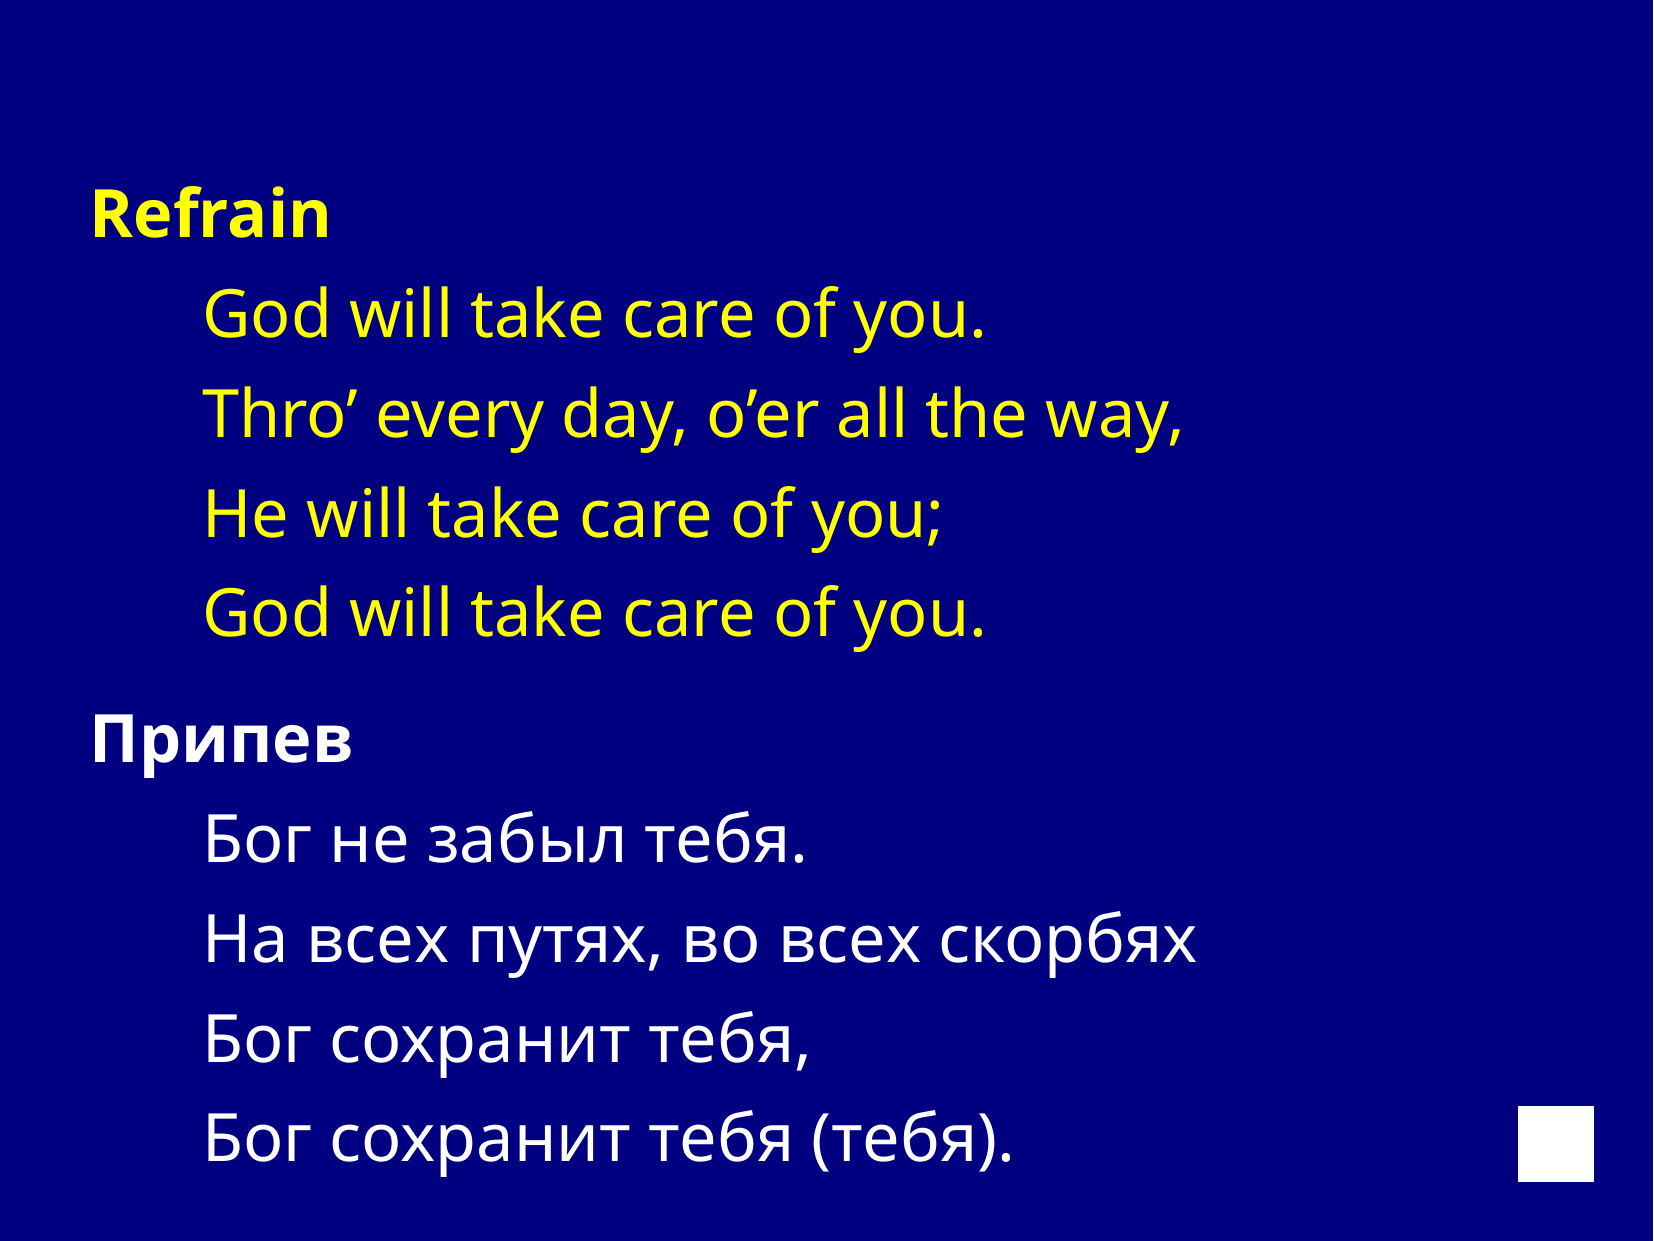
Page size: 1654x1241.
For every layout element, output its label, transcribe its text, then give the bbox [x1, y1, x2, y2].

text_box Припев Бог не забыл тебя. На всех путях, во всех скорбях Бог сохранит тебя, Бог сохранит тебя (тебя). [75, 675, 1576, 1163]
text_box Refrain God will take care of you. Thro’ every day, o’er all the way, He will take care of you; God will take care of you. [75, 150, 1576, 638]
text_box [1518, 1106, 1594, 1182]
